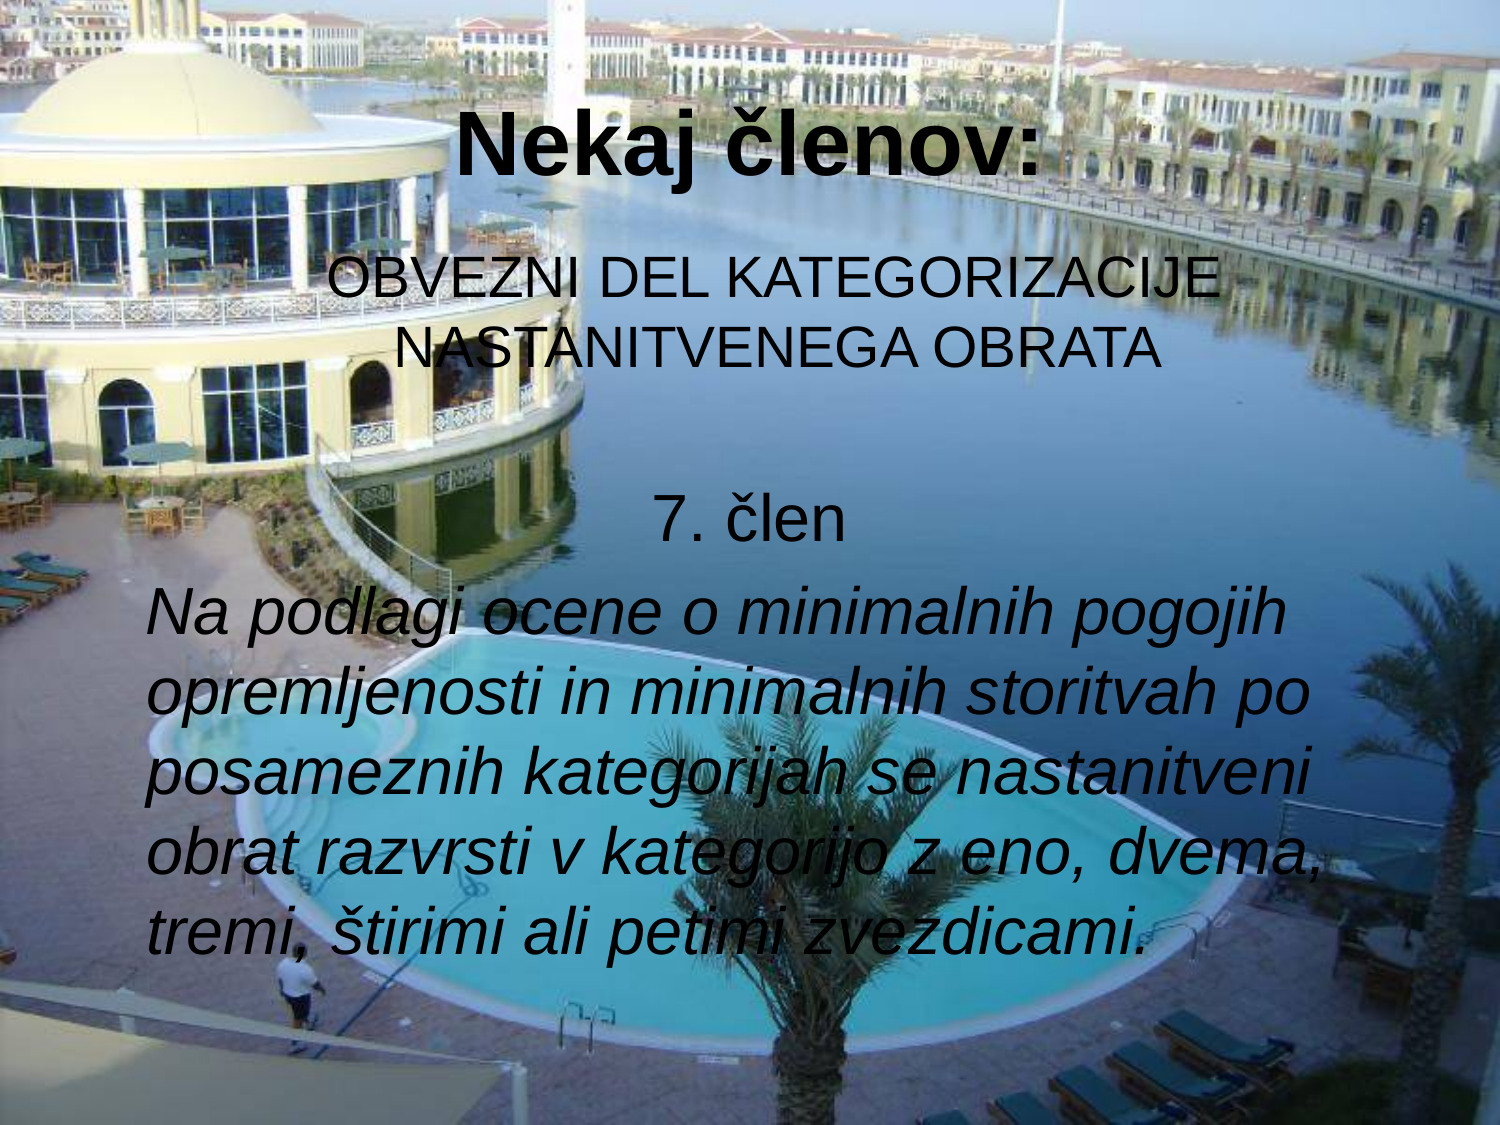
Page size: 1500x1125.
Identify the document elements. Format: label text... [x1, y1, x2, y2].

title Nekaj členov: [75, 45, 1425, 231]
picture [0, 0, 1500, 1125]
list OBVEZNI DEL KATEGORIZACIJE NASTANITVENEGA OBRATA 7. člen Na podlagi ocene o minimalnih pogojih opremljenosti in minimalnih storitvah po posameznih kategorijah se nastanitveni obrat razvrsti v kategorijo z eno, dvema, tremi, štirimi ali petimi zvezdicami. [75, 231, 1425, 1005]
